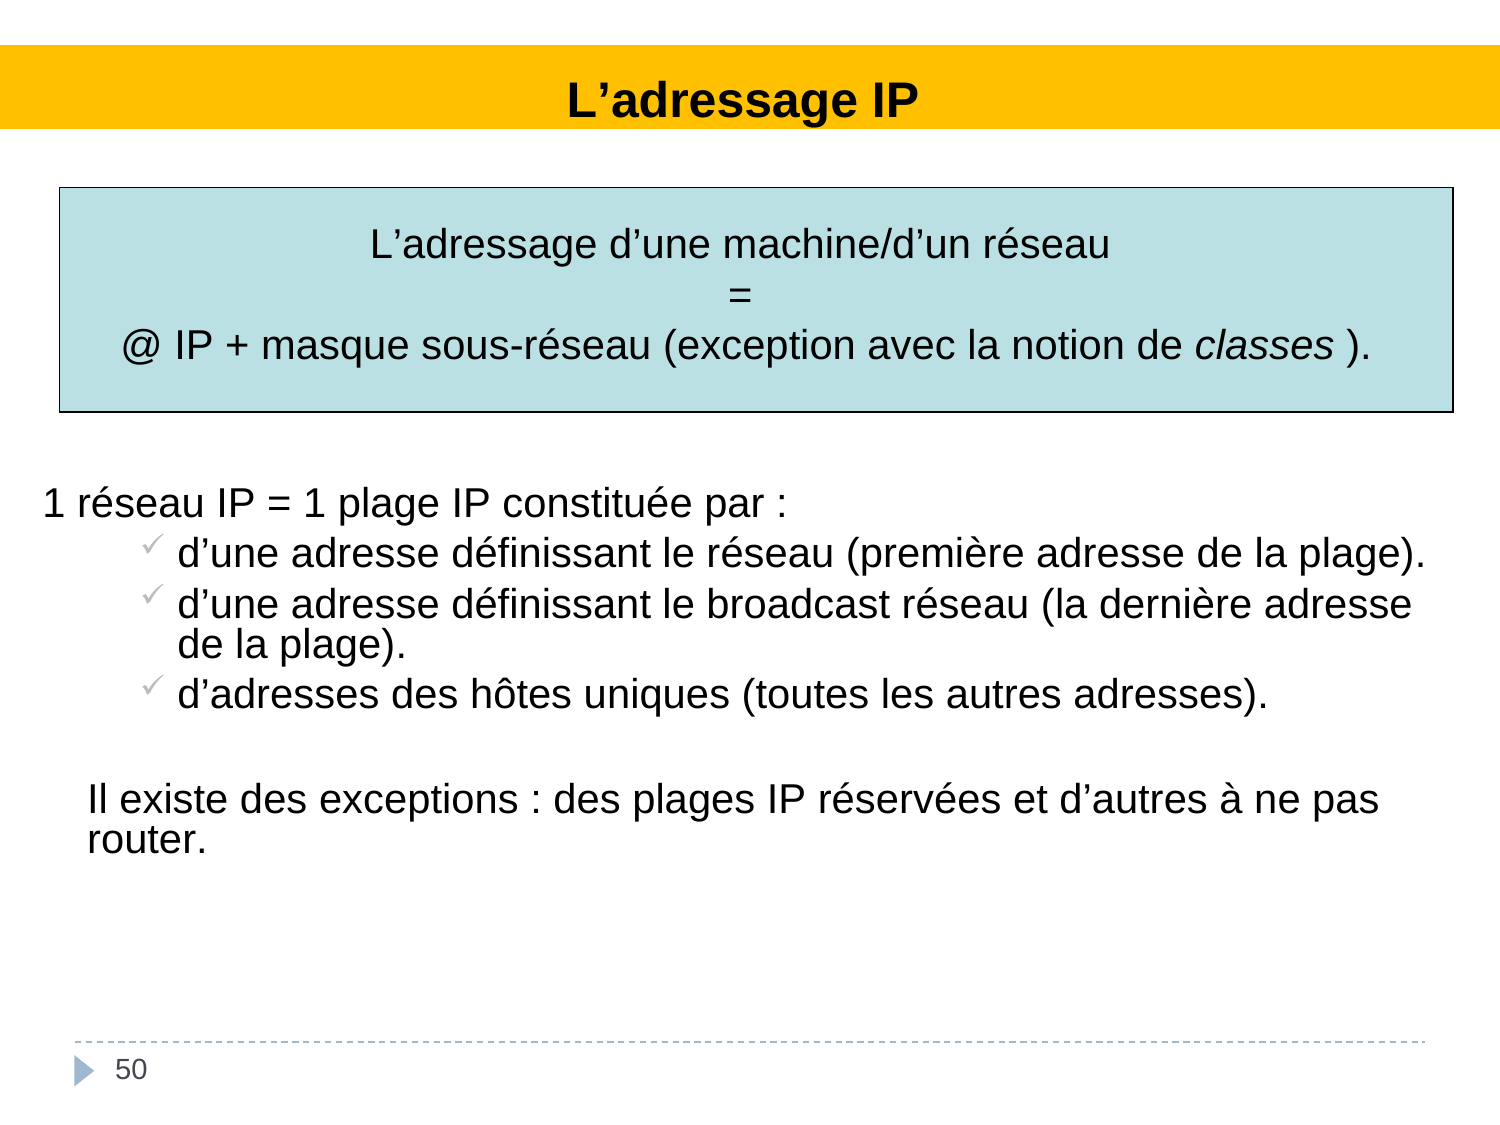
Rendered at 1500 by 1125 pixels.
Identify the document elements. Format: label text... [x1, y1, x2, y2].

text_box L’adressage IP [0, 45, 1500, 129]
list L’adressage d’une machine/d’un réseau = @ IP + masque sous-réseau (exception avec la notion de classes ). 1 réseau IP = 1 plage IP constituée par : d’une adresse définissant le réseau (première adresse de la plage). d’une adresse définissant le broadcast réseau (la dernière adresse de la plage). d’adresses des hôtes uniques (toutes les autres adresses). Il existe des exceptions : des plages IP réservées et d’autres à ne pas router. [27, 163, 1465, 1032]
text_box 25 [100, 1042, 426, 1103]
